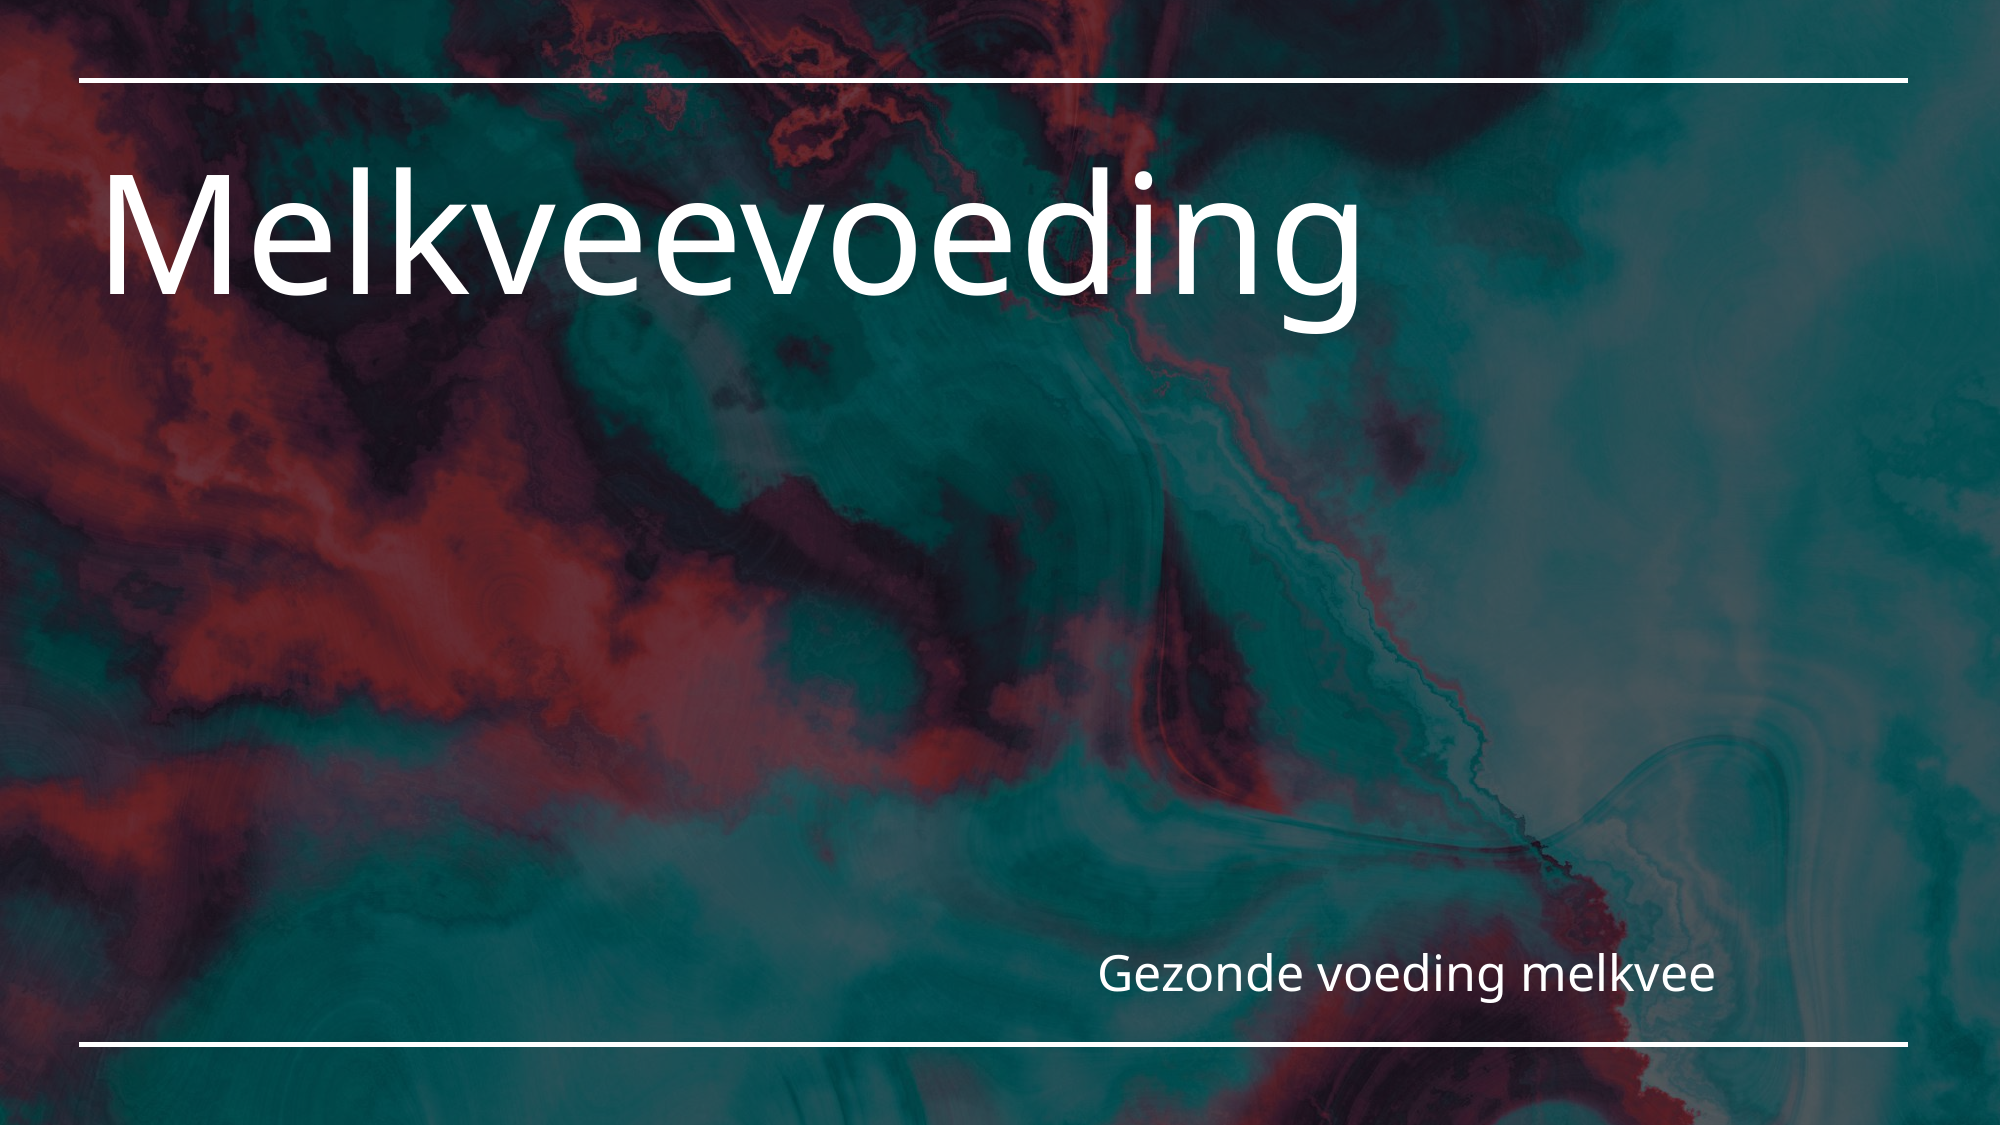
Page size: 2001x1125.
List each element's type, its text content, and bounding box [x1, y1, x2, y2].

title Melkveevoeding [79, 120, 1449, 569]
subtitle Gezonde voeding melkvee [1082, 689, 1901, 1010]
picture [0, 0, 2000, 1125]
